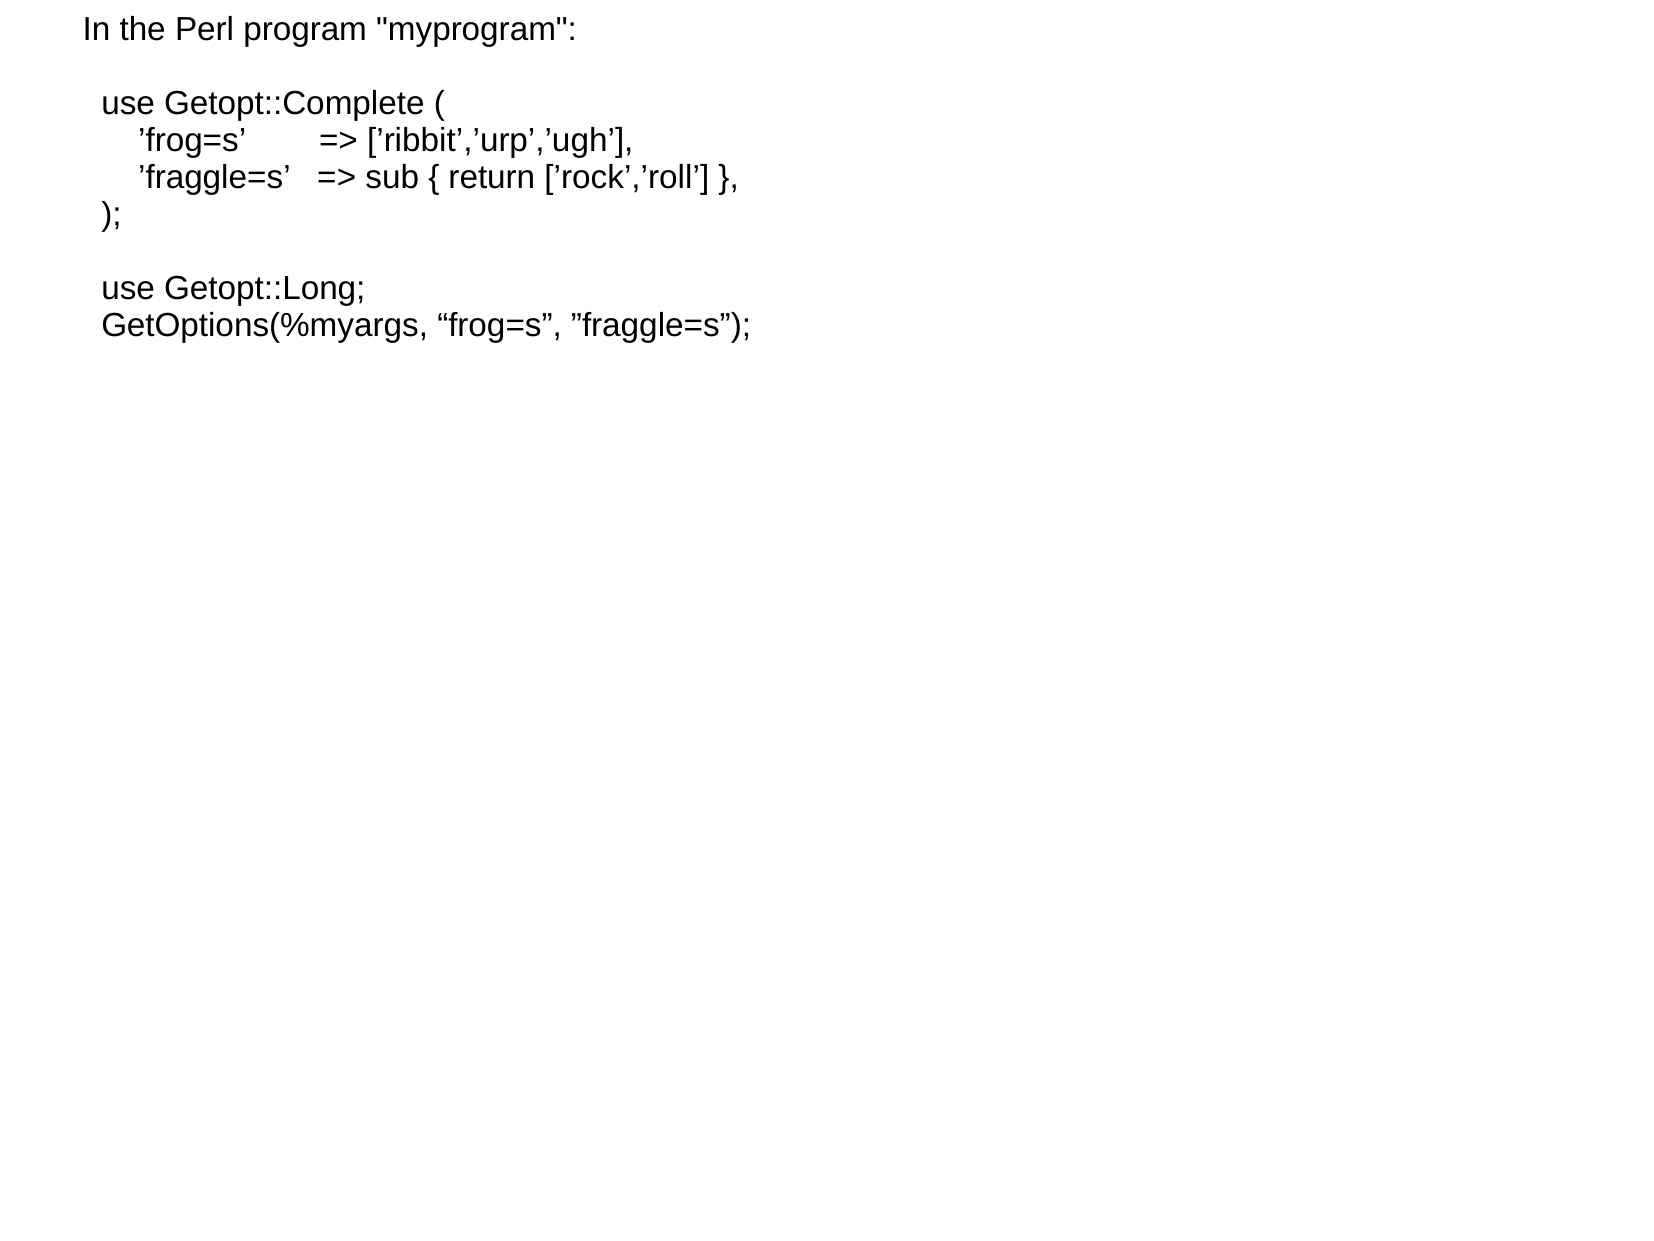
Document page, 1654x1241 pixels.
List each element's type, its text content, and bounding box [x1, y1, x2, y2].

subtitle In the Perl program "myprogram": use Getopt::Complete ( ’frog=s’ => [’ribbit’,’urp’,’ugh’], ’fraggle=s’ => sub { return [’rock’,’roll’] }, ); use Getopt::Long; GetOptions(%myargs, “frog=s”, ”fraggle=s”); [82, 10, 1571, 1070]
